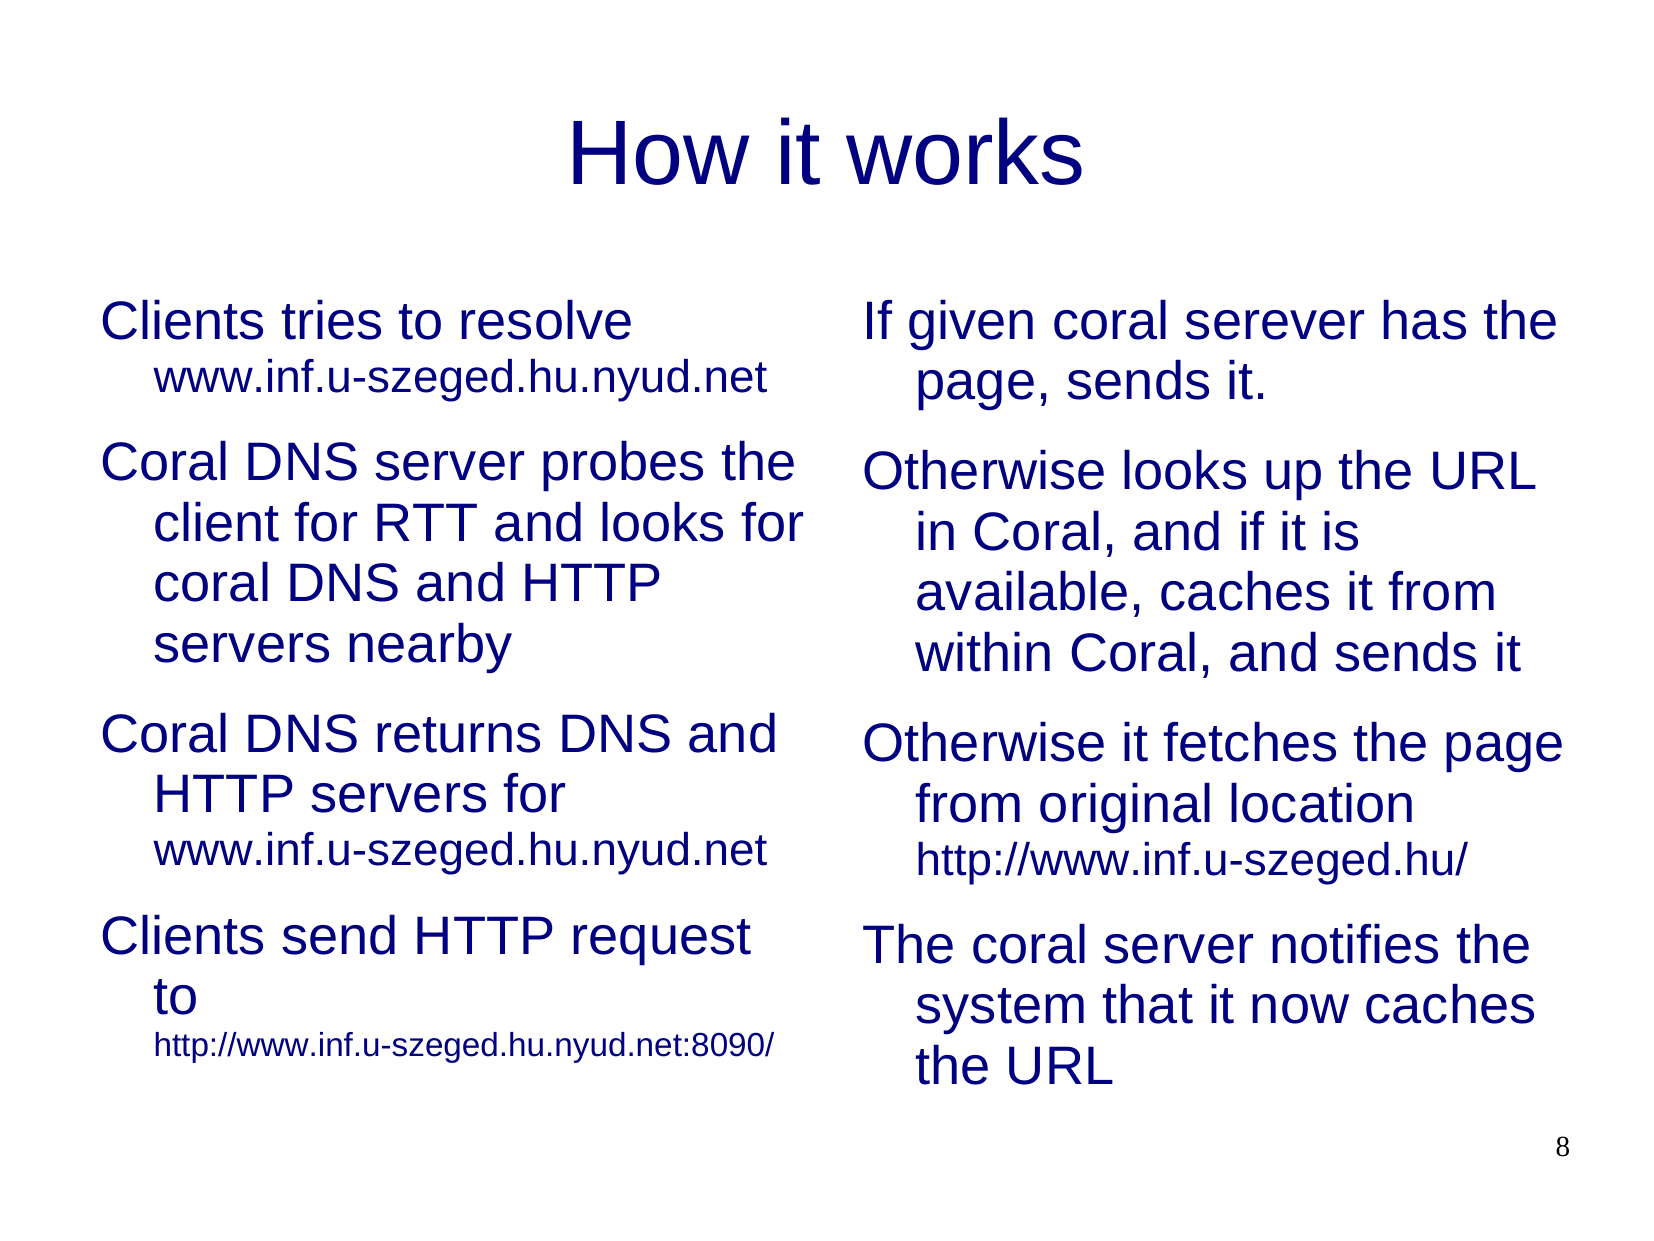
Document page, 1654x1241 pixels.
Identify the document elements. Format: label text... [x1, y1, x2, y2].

list If given coral serever has the page, sends it. Otherwise looks up the URL in Coral, and if it is available, caches it from within Coral, and sends it Otherwise it fetches the page from original location http://www.inf.u-szeged.hu/ The coral server notifies the system that it now caches the URL [844, 290, 1571, 1109]
list Clients tries to resolve www.inf.u-szeged.hu.nyud.net Coral DNS server probes the client for RTT and looks for coral DNS and HTTP servers nearby Coral DNS returns DNS and HTTP servers for www.inf.u-szeged.hu.nyud.net Clients send HTTP request to http://www.inf.u-szeged.hu.nyud.net:8090/ [82, 290, 809, 1109]
title How it works [82, 49, 1571, 257]
